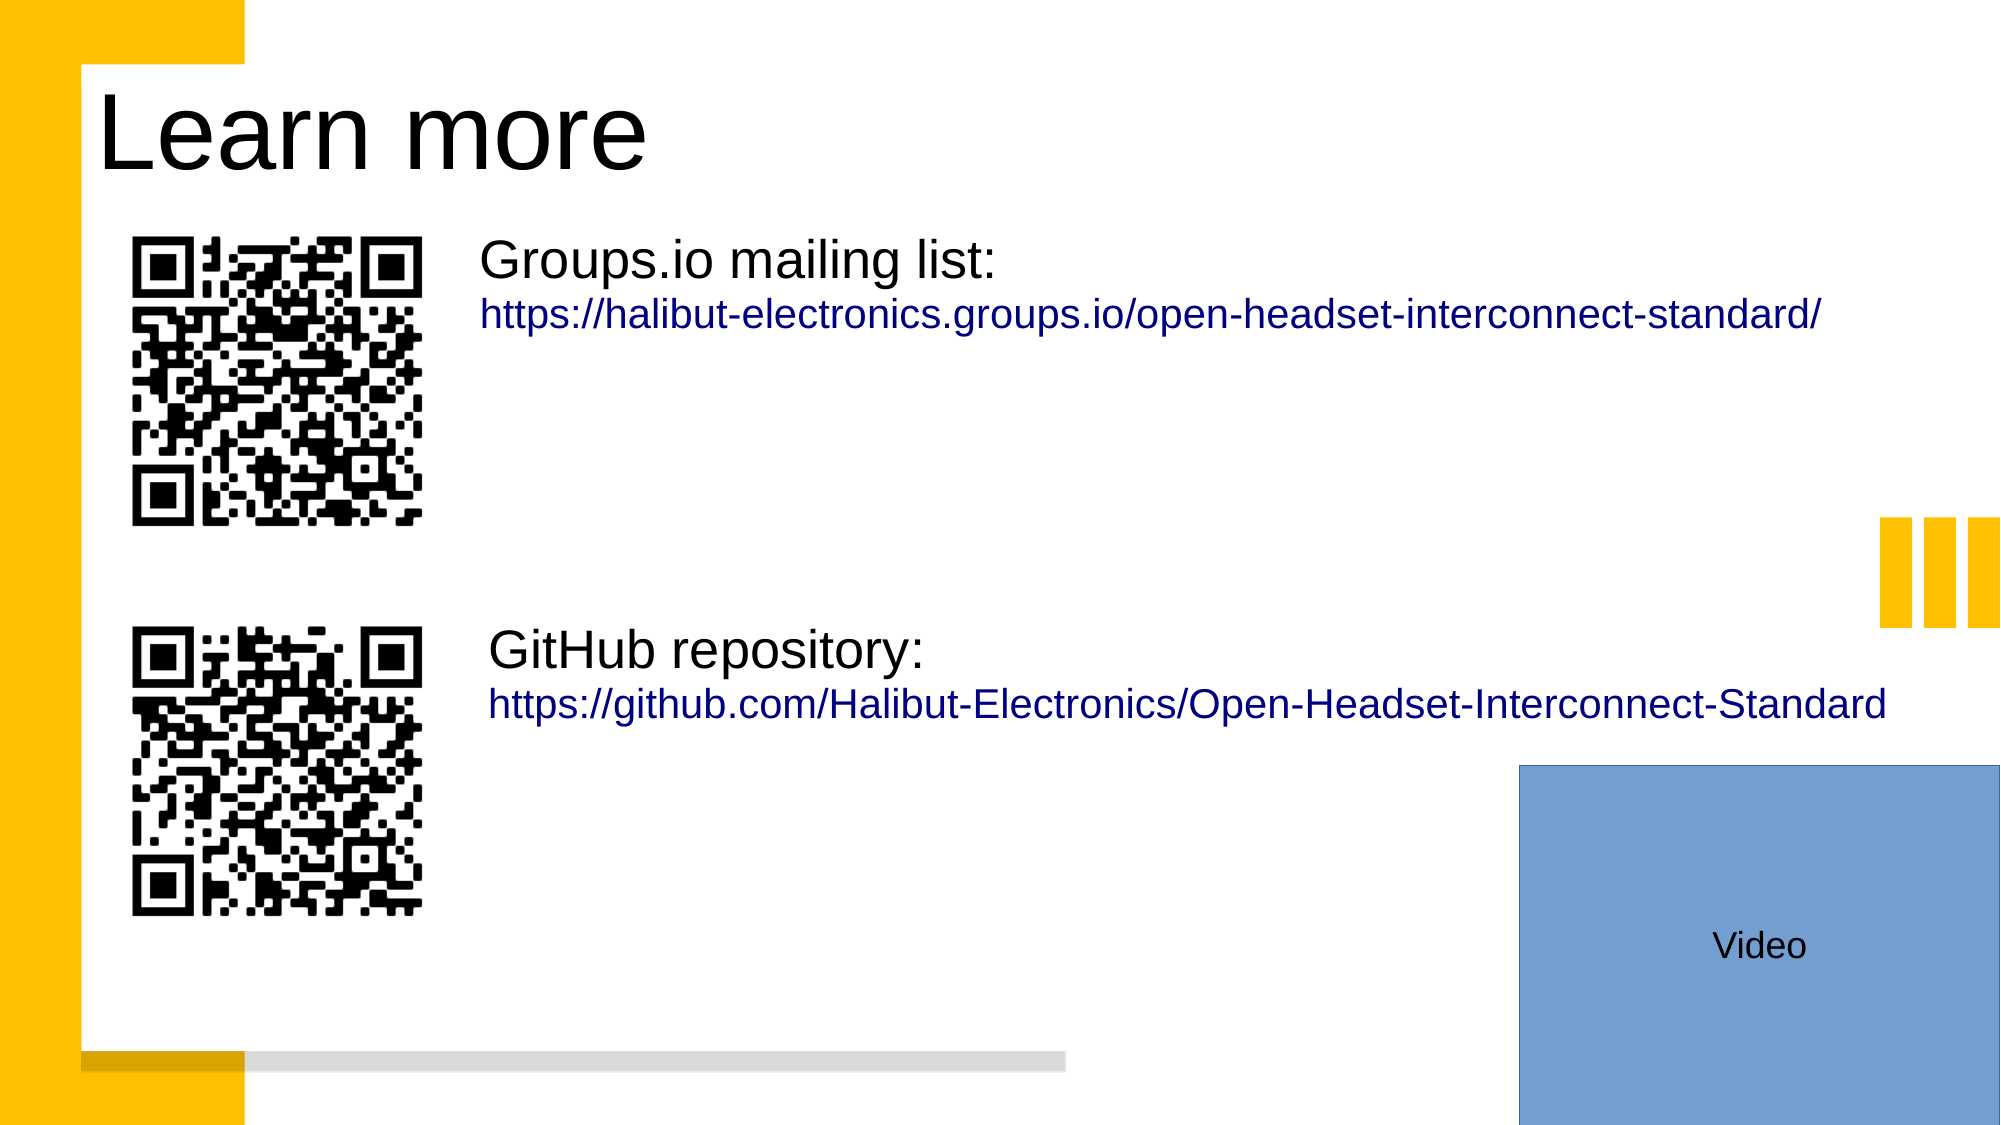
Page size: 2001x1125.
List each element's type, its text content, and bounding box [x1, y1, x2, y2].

text_box Learn more [81, 64, 1921, 201]
text_box Video [1519, 765, 2000, 1125]
text_box [0, 0, 2000, 1125]
picture [90, 584, 466, 961]
text_box Groups.io mailing list: https://halibut-electronics.groups.io/open-headset-interconnect-standard/ [466, 222, 1899, 405]
picture [90, 194, 466, 571]
text_box GitHub repository: https://github.com/Halibut-Electronics/Open-Headset-Interconnect-Standard [473, 612, 1907, 828]
